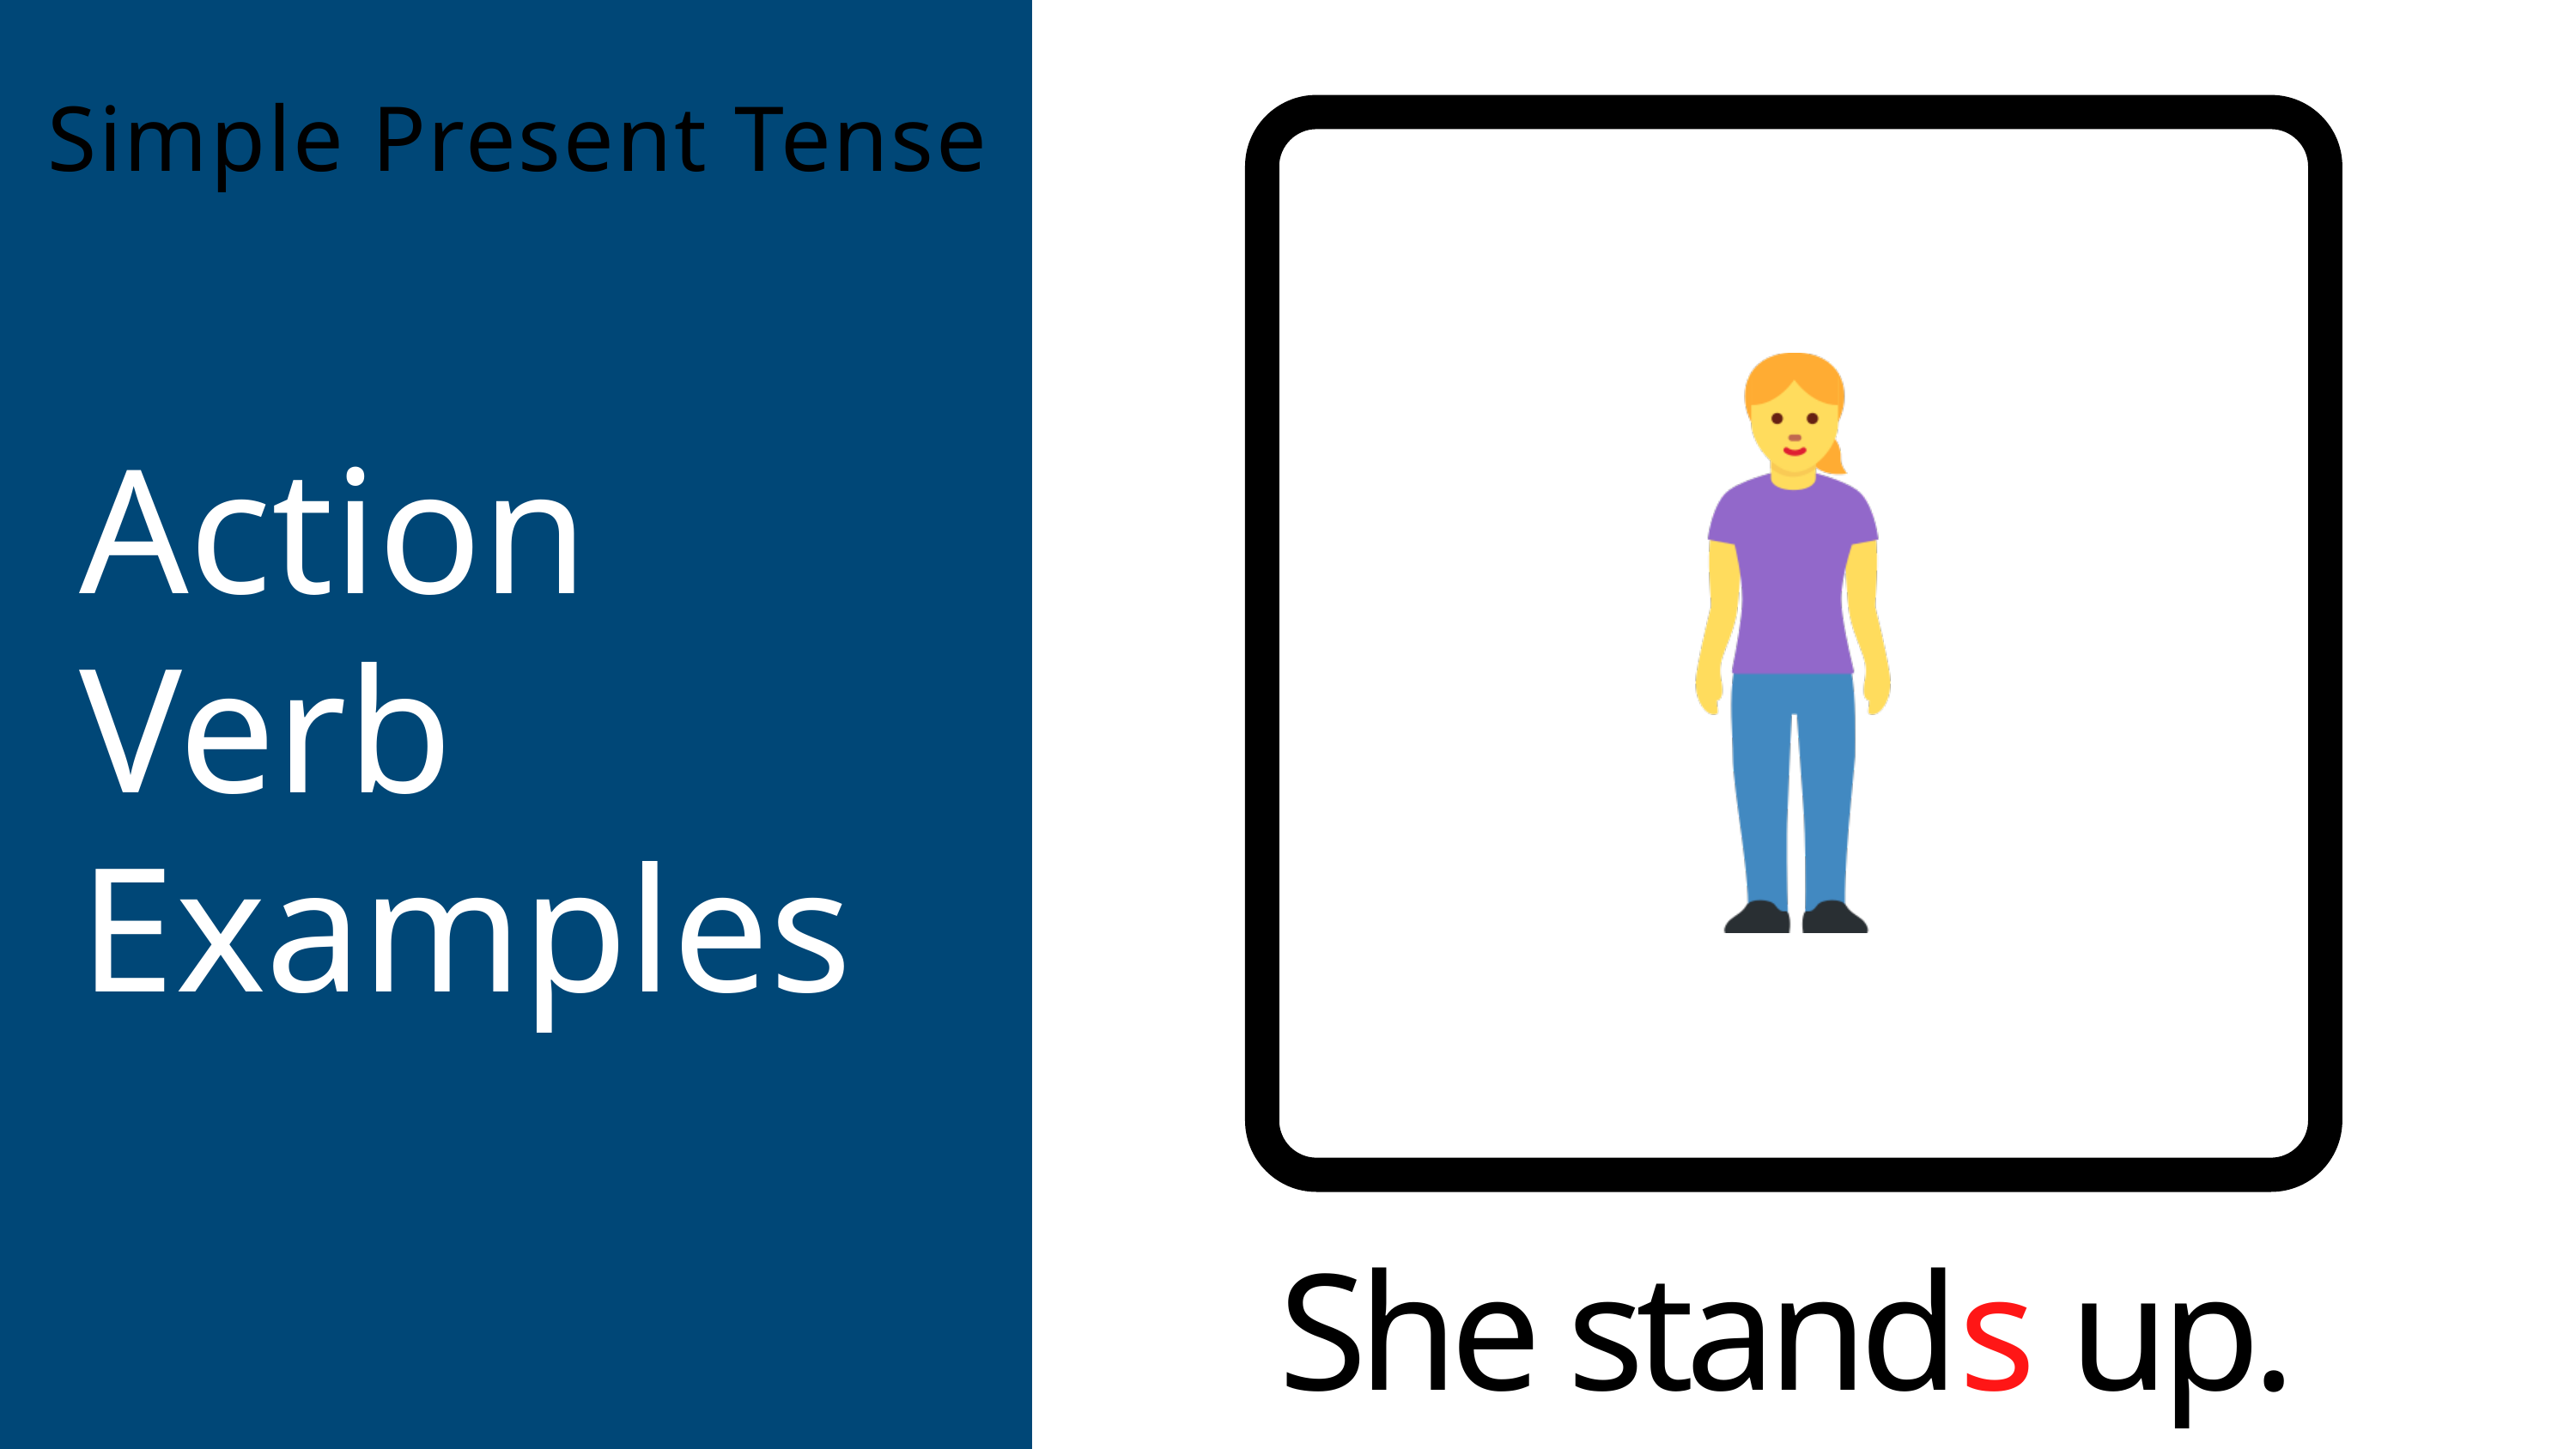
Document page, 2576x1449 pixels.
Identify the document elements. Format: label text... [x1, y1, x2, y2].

text_box Simple Present Tense [45, 64, 991, 311]
picture [1693, 353, 1893, 933]
text_box She stands up. [1032, 1213, 2576, 1422]
text_box [0, 0, 1032, 1449]
text_box Action Verb Examples [79, 428, 957, 1026]
text_box [1244, 94, 2342, 1192]
